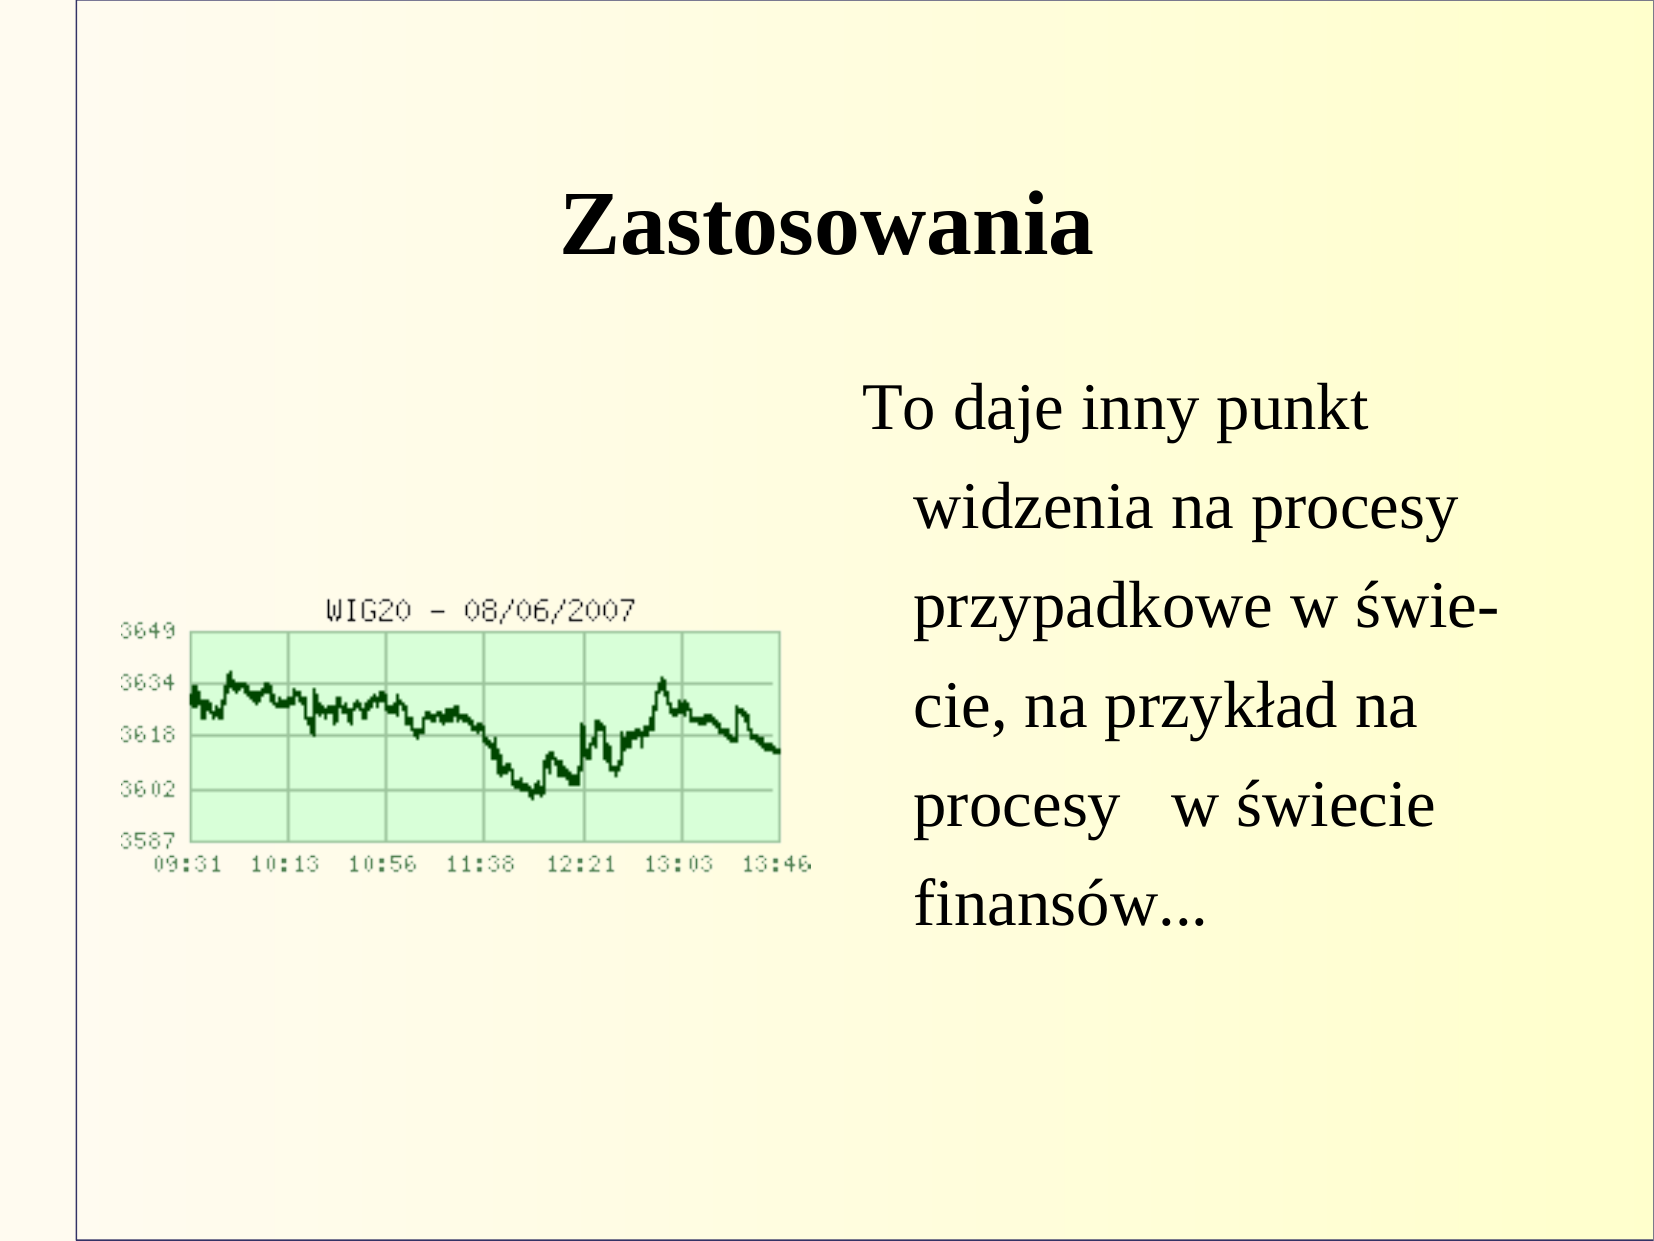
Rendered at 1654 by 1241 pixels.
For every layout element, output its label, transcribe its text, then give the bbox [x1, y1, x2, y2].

picture [121, 591, 811, 879]
picture [0, 0, 75, 1241]
list To daje inny punkt widzenia na procesy przypadkowe w świe- cie, na przykład na procesy w świecie finansów... [845, 344, 1535, 1127]
title Zastosowania [121, 102, 1534, 311]
